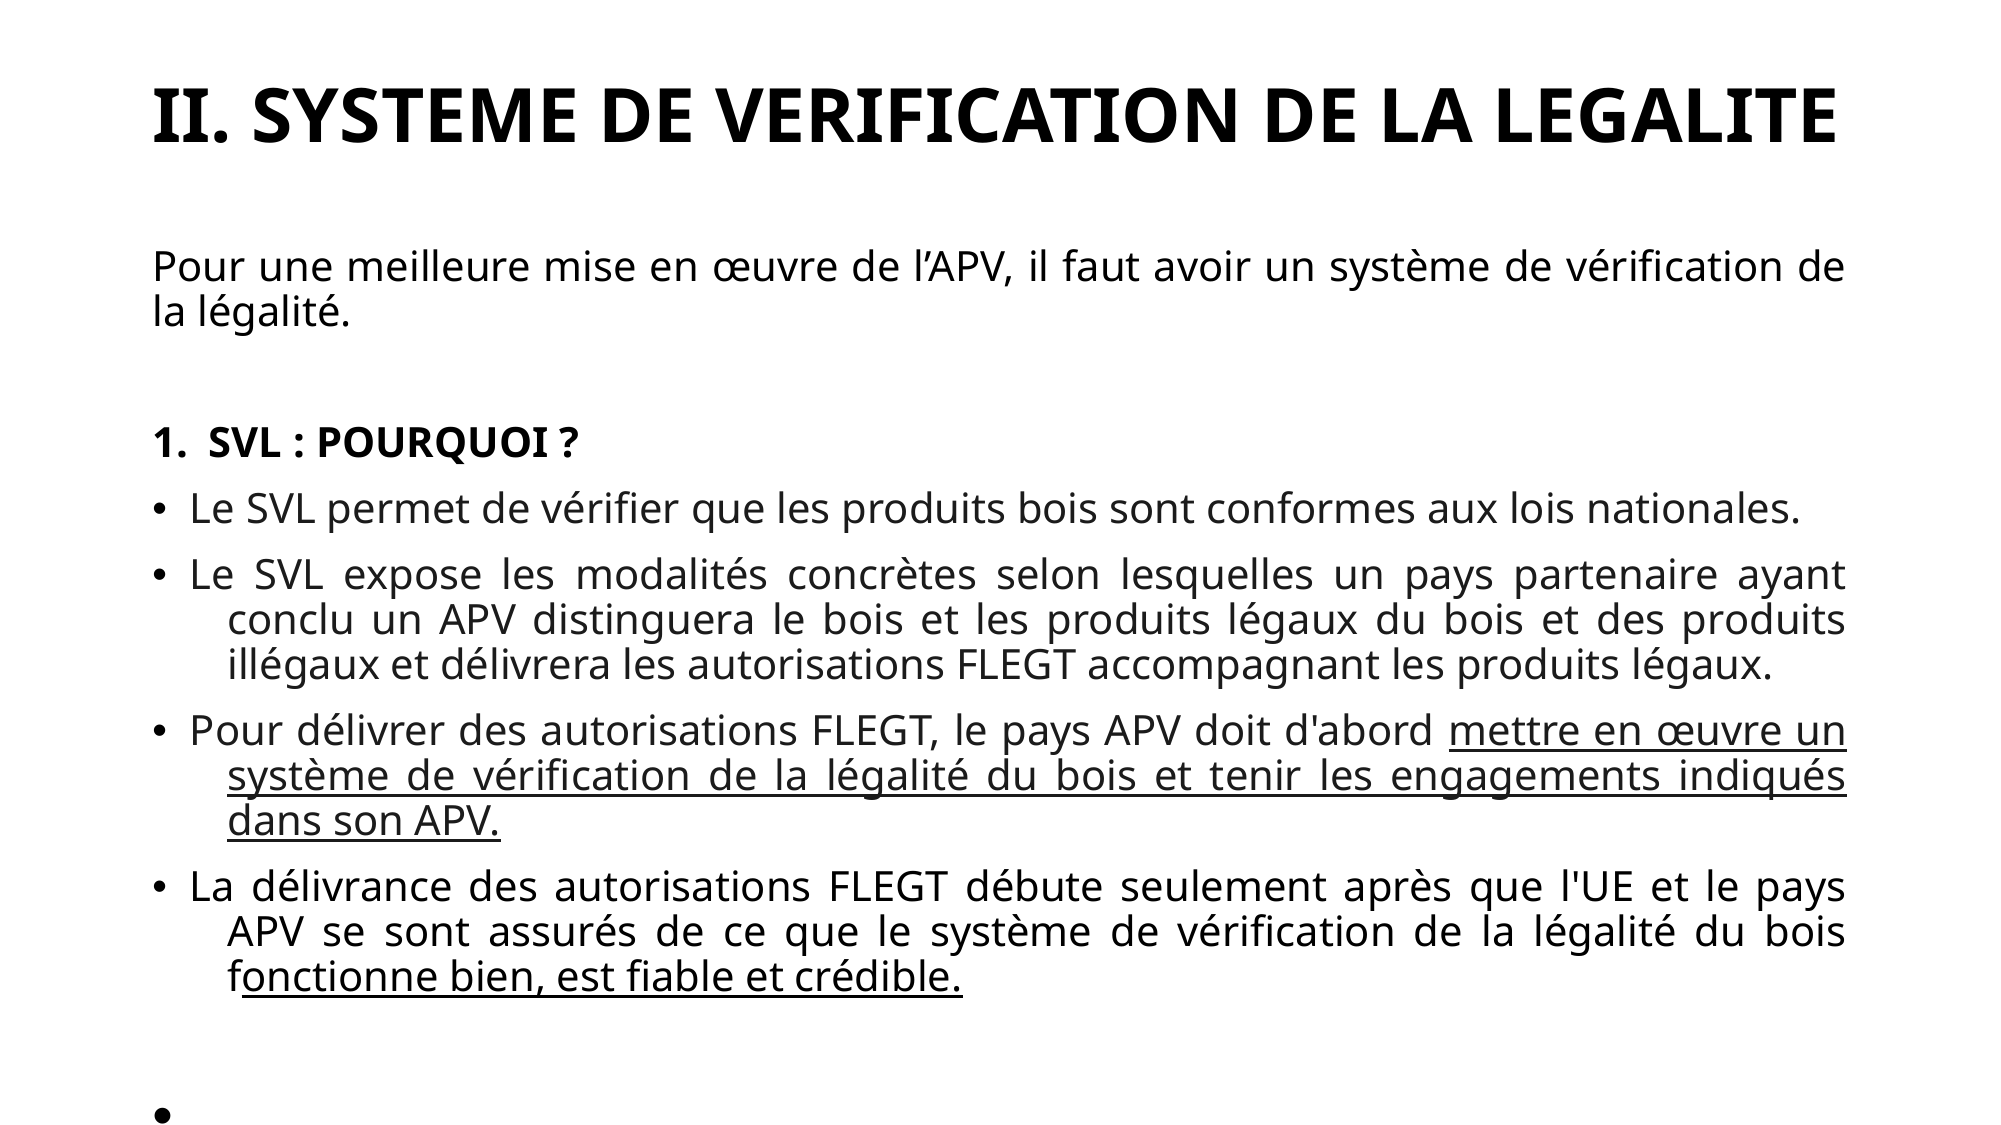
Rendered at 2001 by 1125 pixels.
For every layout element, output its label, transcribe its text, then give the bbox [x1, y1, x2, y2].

list Pour une meilleure mise en œuvre de l’APV, il faut avoir un système de vérification de la légalité. SVL : POURQUOI ? Le SVL permet de vérifier que les produits bois sont conformes aux lois nationales. Le SVL expose les modalités concrètes selon lesquelles un pays partenaire ayant conclu un APV distinguera le bois et les produits légaux du bois et des produits illégaux et délivrera les autorisations FLEGT accompagnant les produits légaux. Pour délivrer des autorisations FLEGT, le pays APV doit d'abord mettre en œuvre un système de vérification de la légalité du bois et tenir les engagements indiqués dans son APV. La délivrance des autorisations FLEGT débute seulement après que l'UE et le pays APV se sont assurés de ce que le système de vérification de la légalité du bois fonctionne bien, est fiable et crédible. [137, 237, 1863, 1014]
title II. SYSTEME DE VERIFICATION DE LA LEGALITE [137, 59, 1863, 237]
